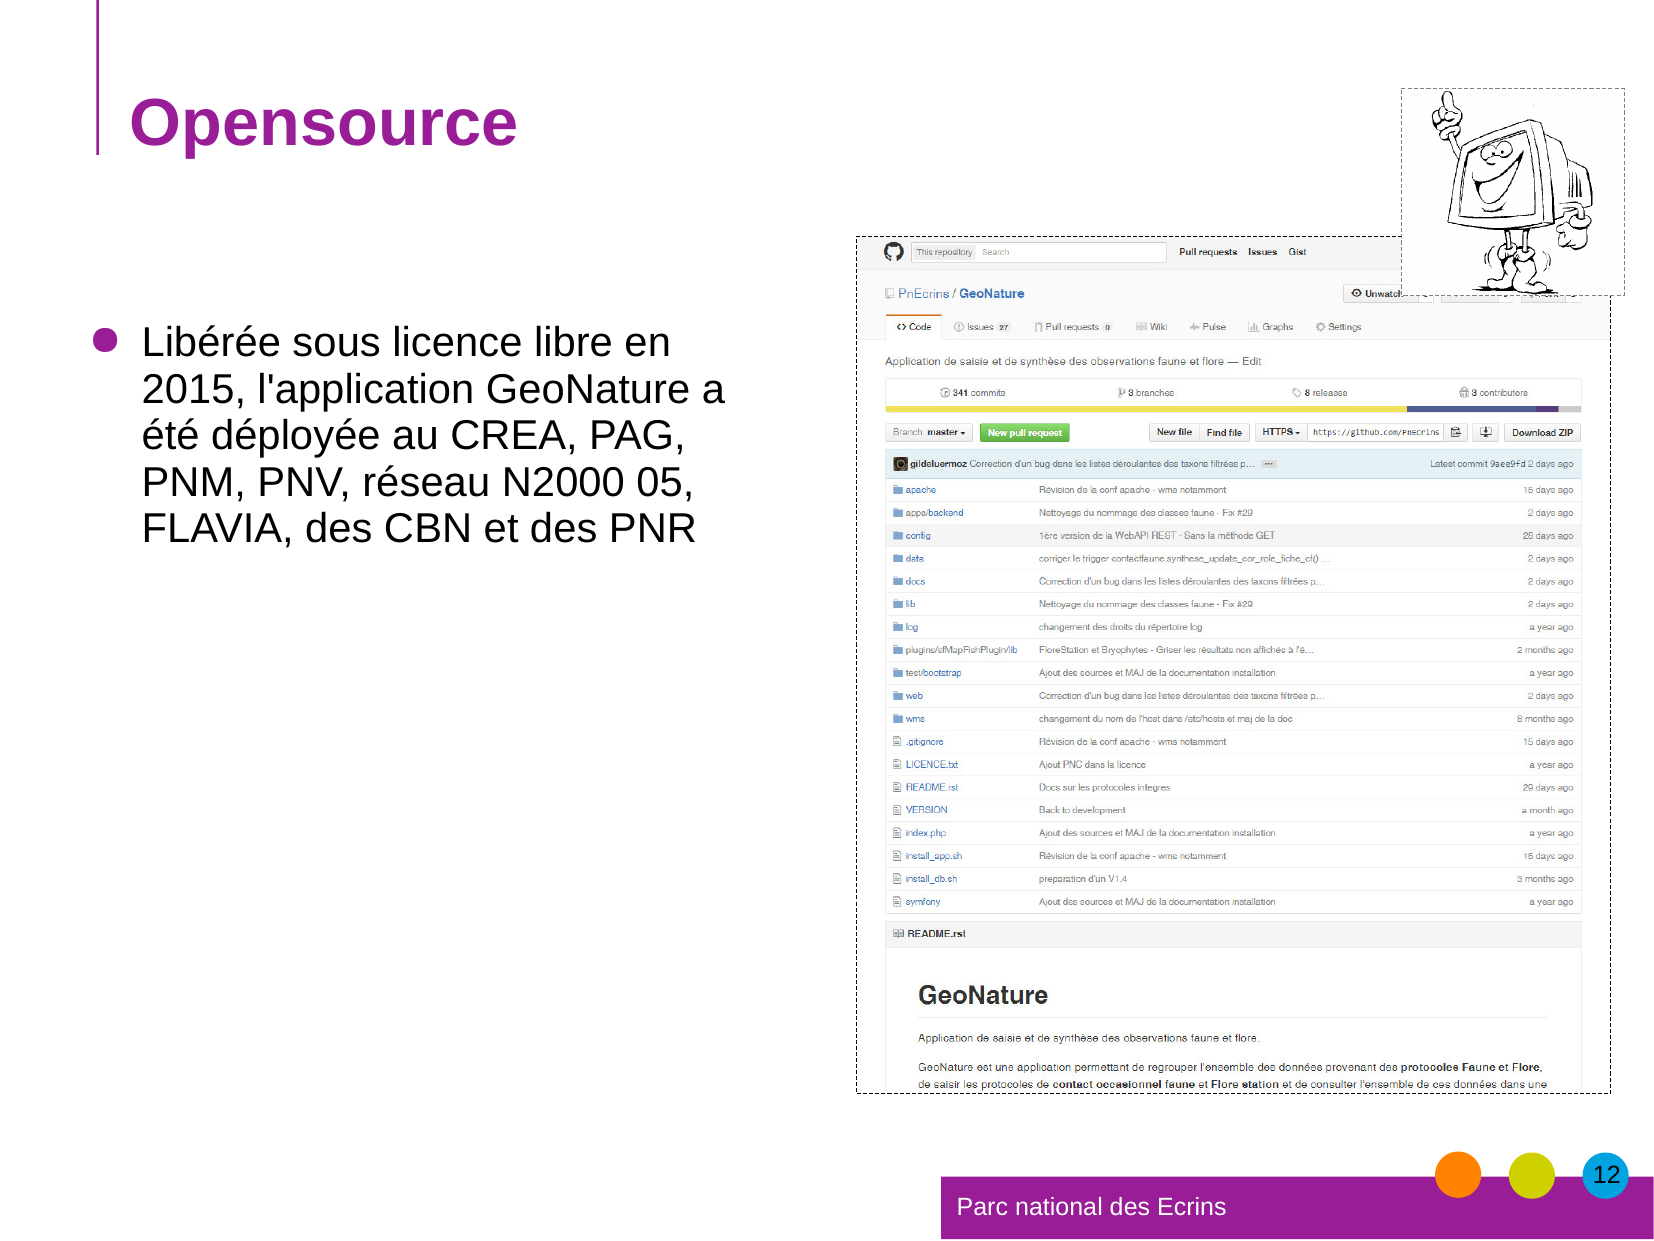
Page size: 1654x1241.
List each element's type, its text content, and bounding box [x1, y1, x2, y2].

title Opensource [129, 11, 1619, 160]
list Libérée sous licence libre en 2015, l'application GeoNature a été déployée au CREA, PAG, PNM, PNV, réseau N2000 05, FLAVIA, des CBN et des PNR [70, 318, 780, 1039]
picture [856, 88, 1625, 1094]
